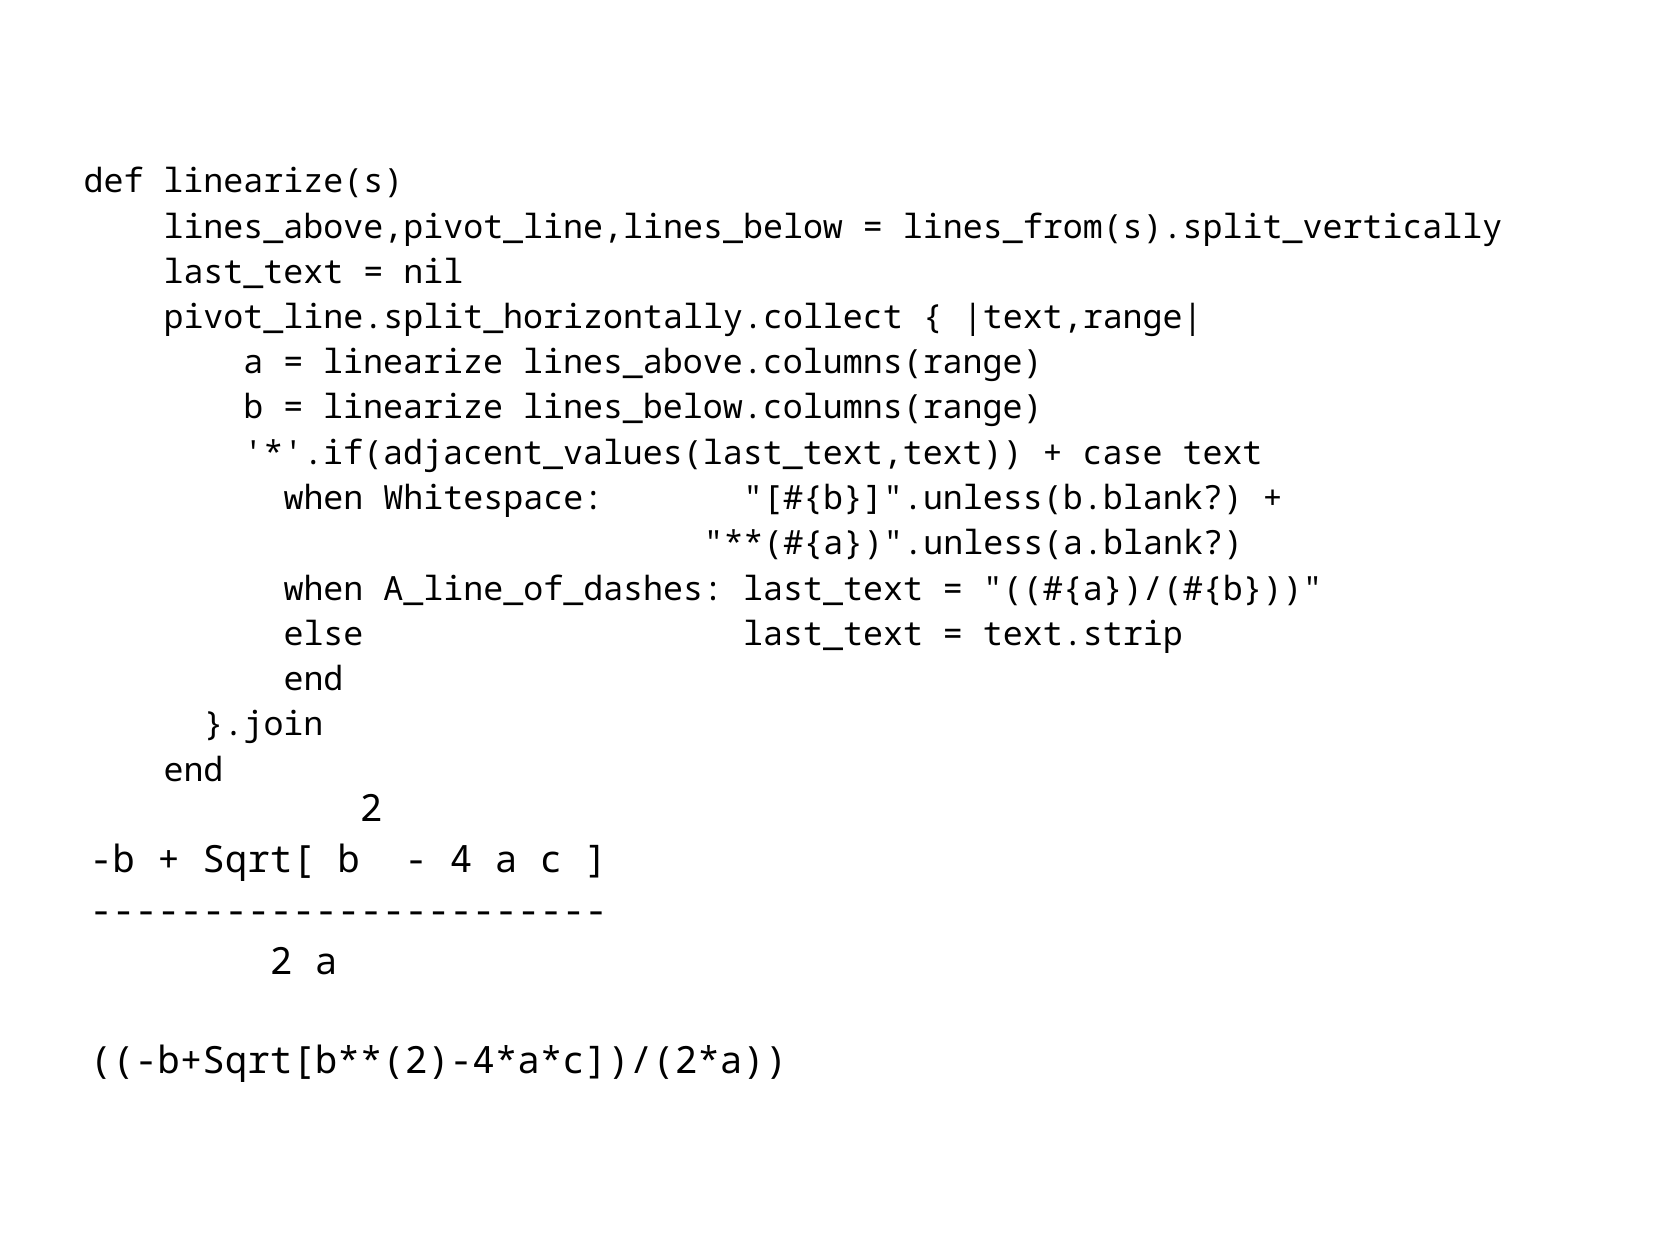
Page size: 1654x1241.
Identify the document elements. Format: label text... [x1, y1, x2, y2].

text_box 2 -b + Sqrt[ b - 4 a c ] ----------------------- 2 a [75, 774, 676, 991]
text_box def linearize(s) lines_above,pivot_line,lines_below = lines_from(s).split_vertically last_text = nil pivot_line.split_horizontally.collect { |text,range| a = linearize lines_above.columns(range) b = linearize lines_below.columns(range) '*'.if(adjacent_values(last_text,text)) + case text when Whitespace: "[#{b}]".unless(b.blank?) + "**(#{a})".unless(a.blank?) when A_line_of_dashes: last_text = "((#{a})/(#{b}))" else last_text = text.strip end }.join end [68, 150, 1538, 955]
text_box ((-b+Sqrt[b**(2)-4*a*c])/(2*a)) [75, 1026, 826, 1092]
